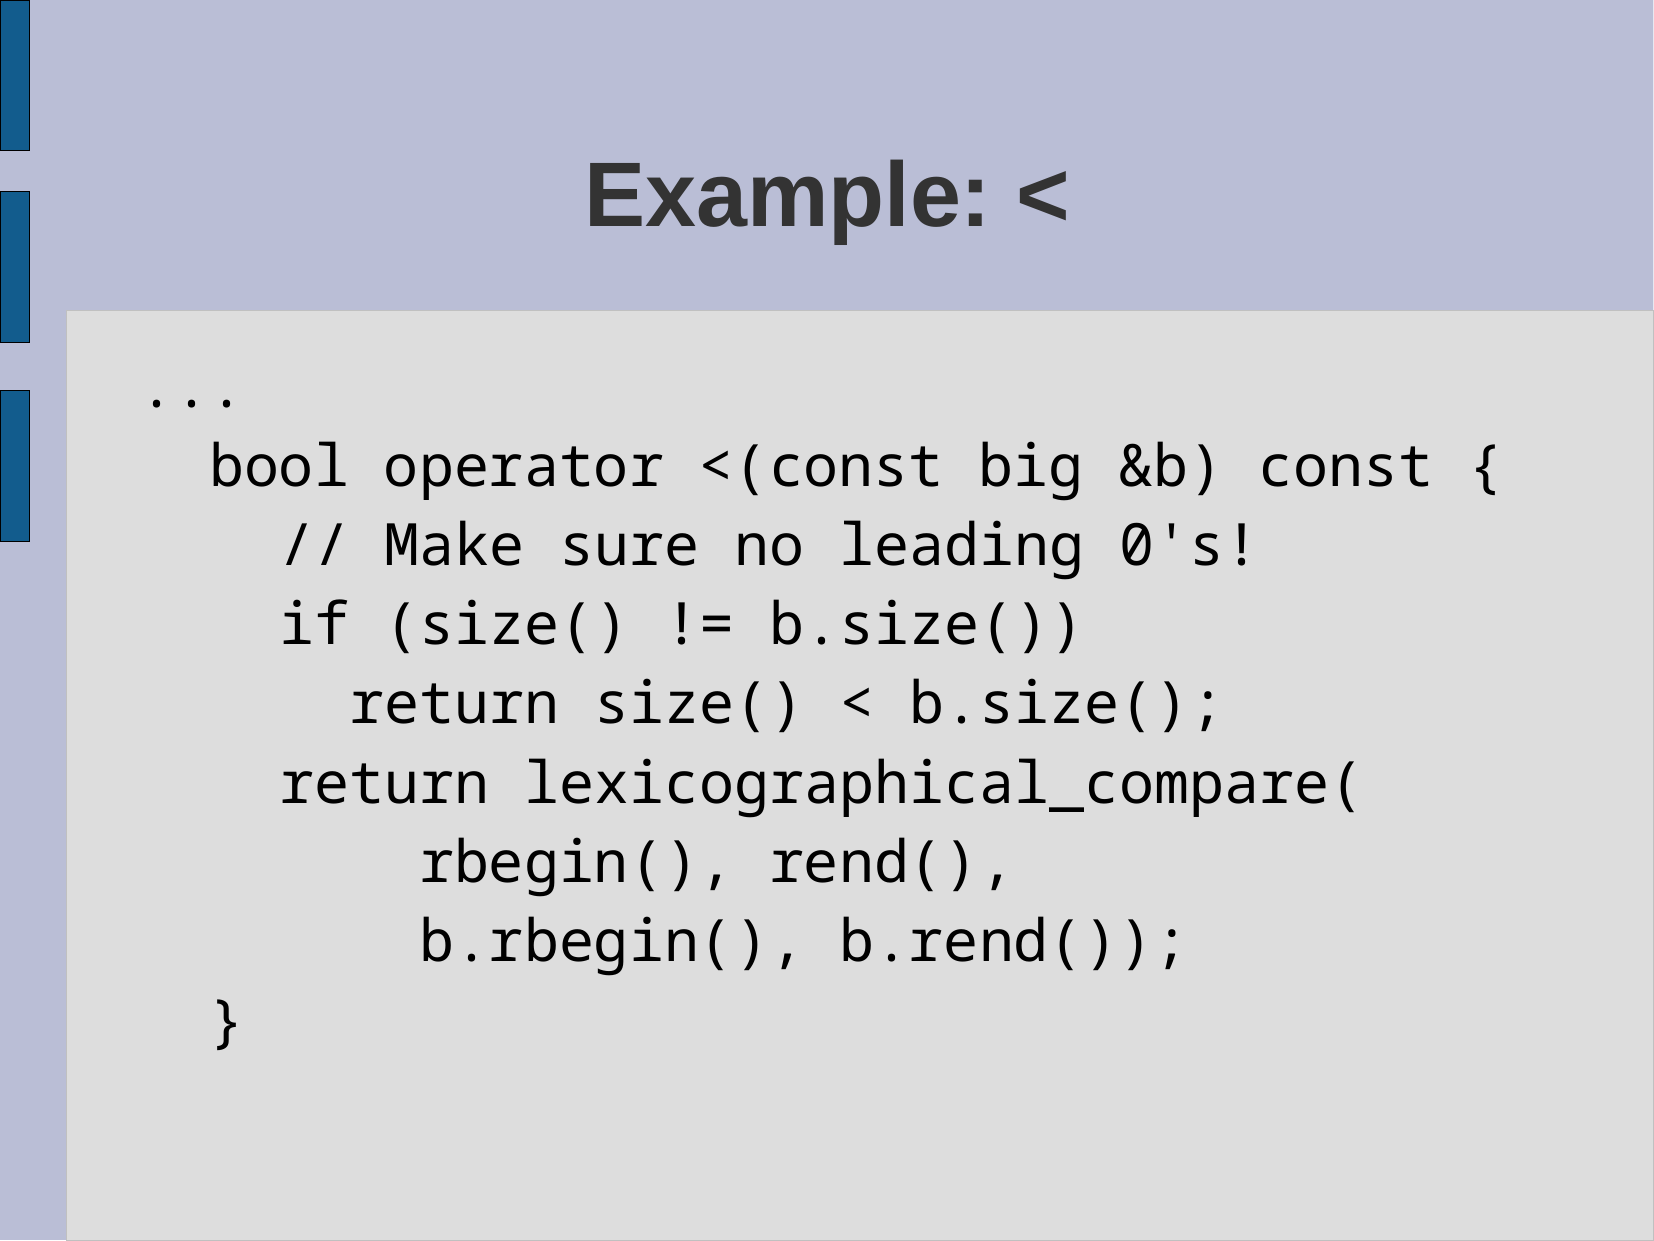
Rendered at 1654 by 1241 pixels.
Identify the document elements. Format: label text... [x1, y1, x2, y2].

title Example: < [121, 98, 1534, 291]
list ... bool operator <(const big &b) const { // Make sure no leading 0's! if (size() != b.size()) return size() < b.size(); return lexicographical_compare( rbegin(), rend(), b.rbegin(), b.rend()); } [121, 344, 1534, 1112]
